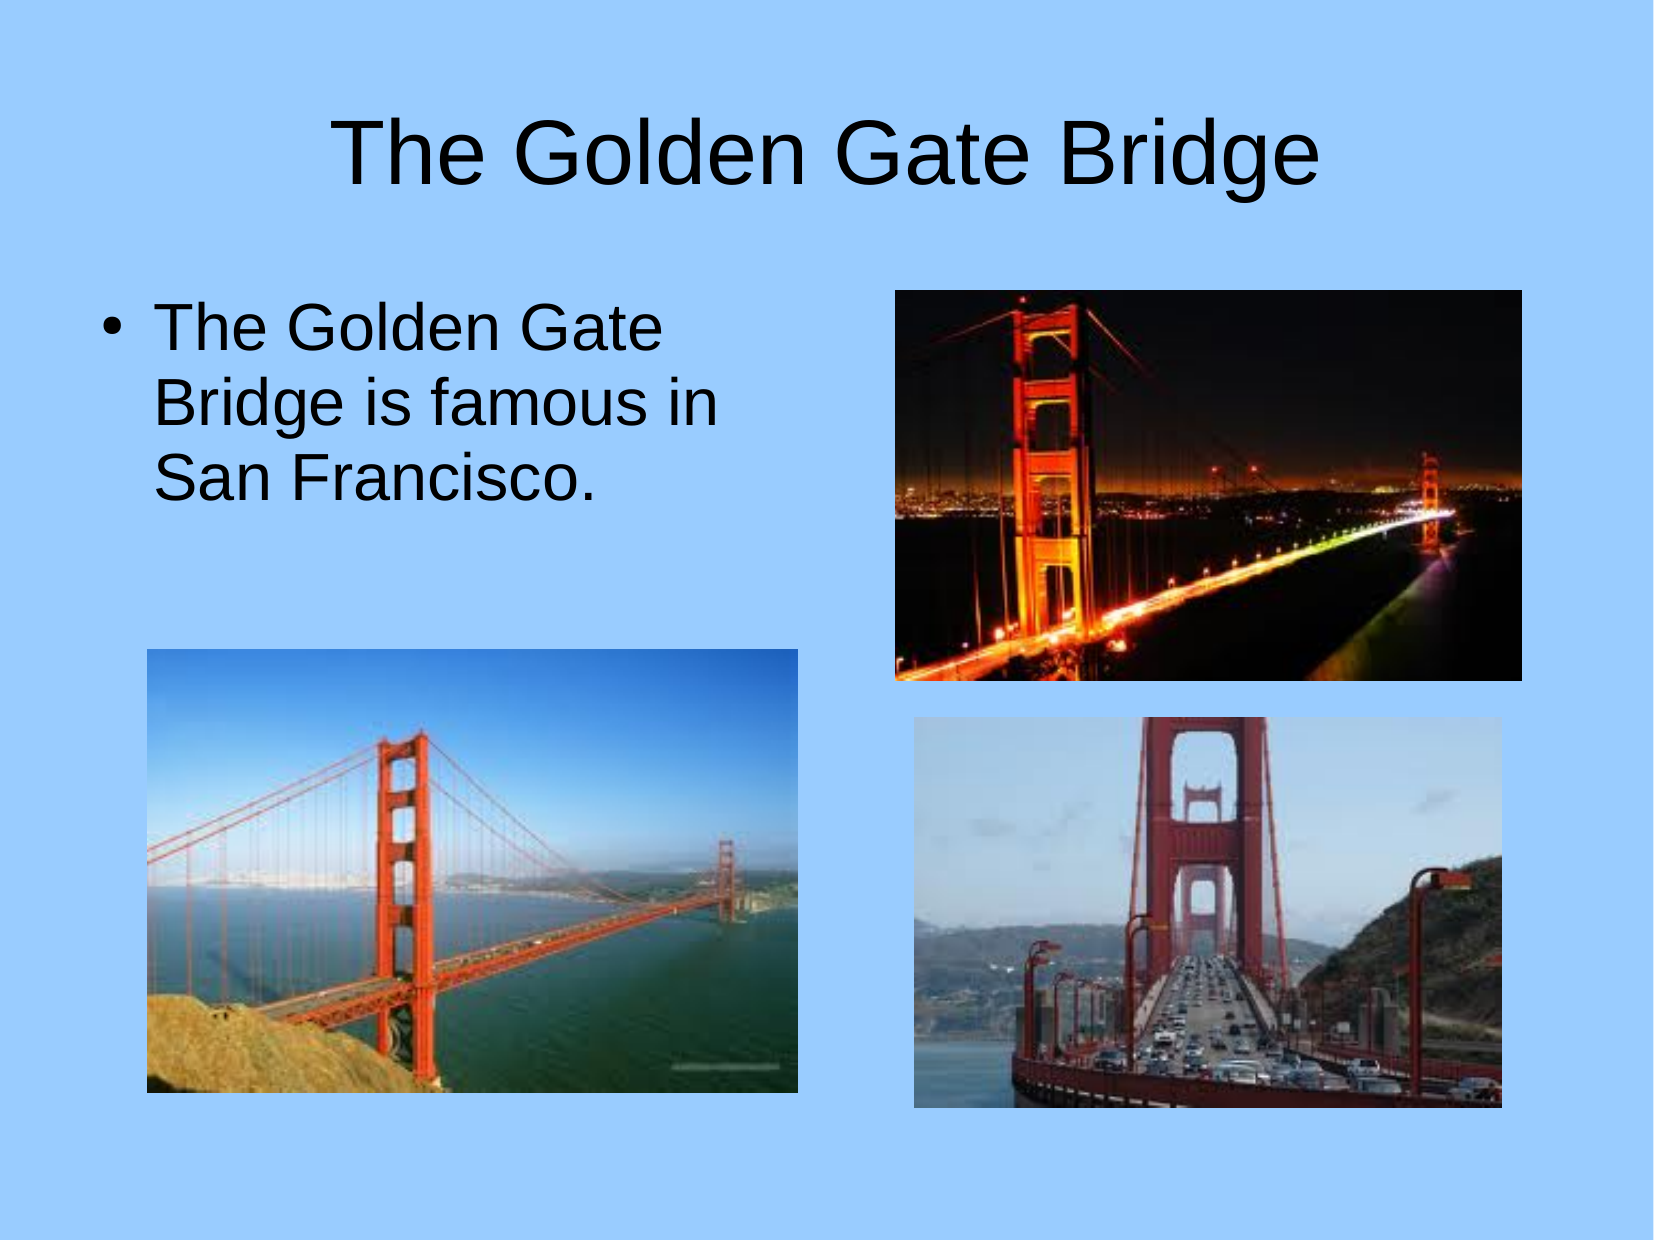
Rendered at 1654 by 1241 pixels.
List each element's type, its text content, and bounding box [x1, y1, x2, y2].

picture [147, 649, 798, 1093]
title The Golden Gate Bridge [82, 49, 1571, 257]
picture [895, 290, 1522, 681]
list The Golden Gate Bridge is famous in San Francisco. [82, 290, 809, 1109]
picture [914, 717, 1502, 1109]
